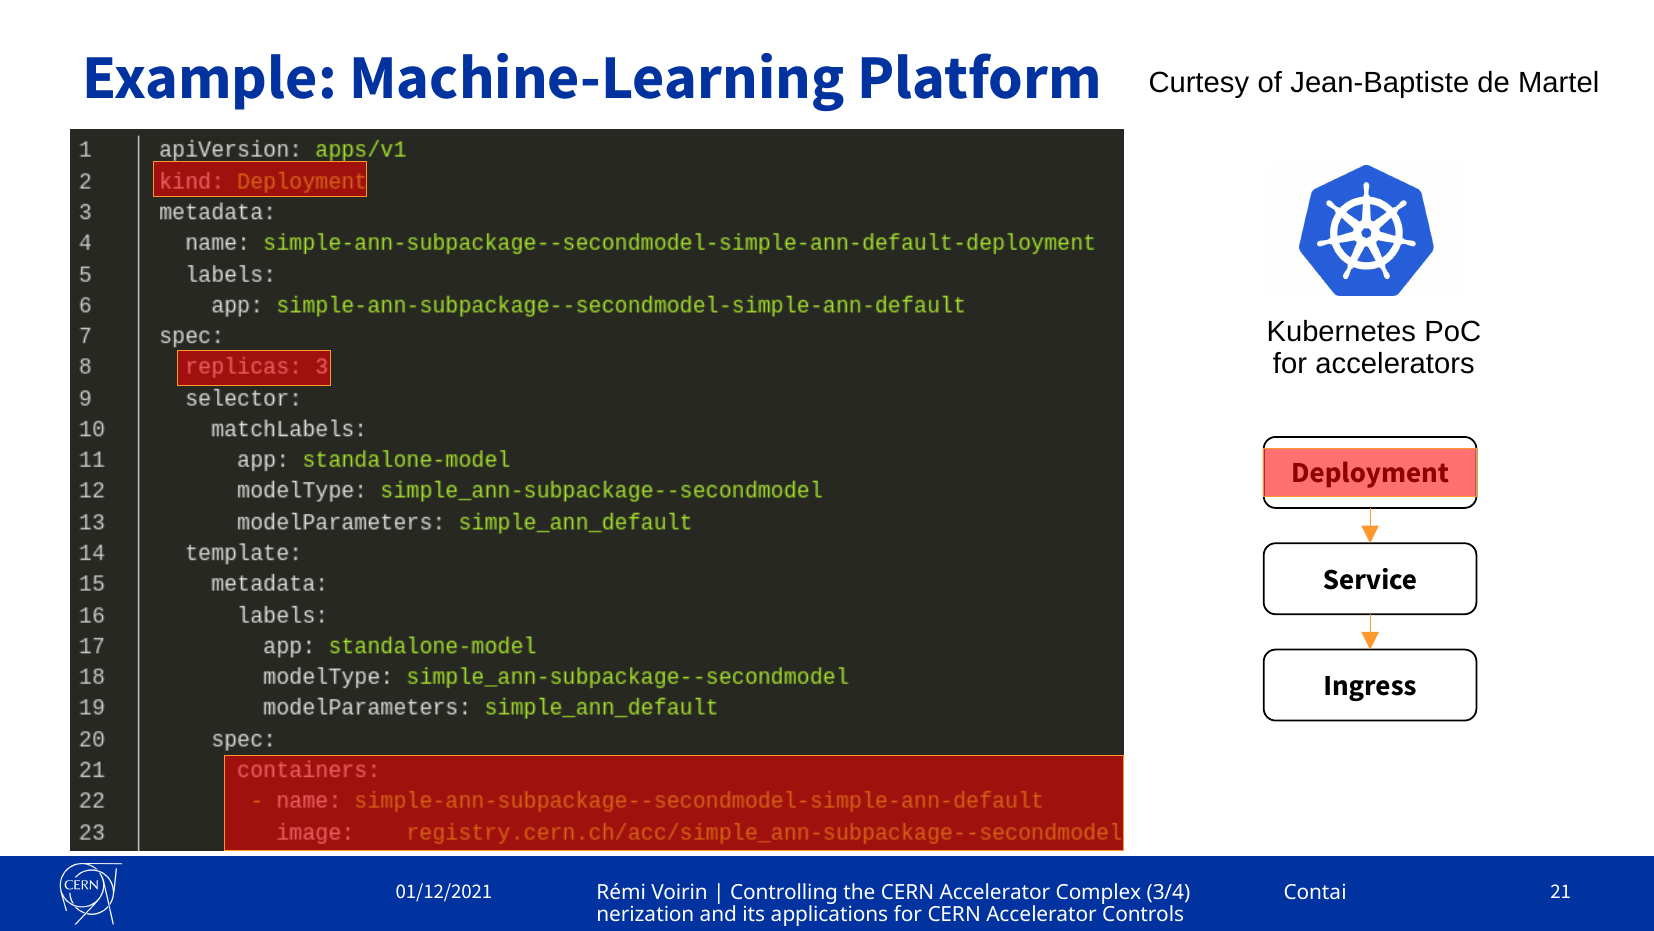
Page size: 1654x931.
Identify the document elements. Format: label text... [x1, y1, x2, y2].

picture [1269, 165, 1465, 296]
text_box Kubernetes PoC for accelerators [1251, 307, 1536, 388]
text_box [224, 755, 1124, 851]
text_box Curtesy of Jean-Baptiste de Martel [1133, 59, 1615, 111]
text_box Service [1263, 543, 1477, 615]
text_box [1263, 448, 1477, 497]
text_box Ingress [1263, 649, 1477, 721]
text_box Deployment [1263, 437, 1477, 448]
text_box [177, 350, 331, 386]
title Example: Machine-Learning Platform [82, 37, 1571, 193]
text_box Deployment [1263, 497, 1477, 508]
text_box [153, 161, 367, 197]
picture [56, 859, 127, 928]
picture [70, 129, 1124, 851]
